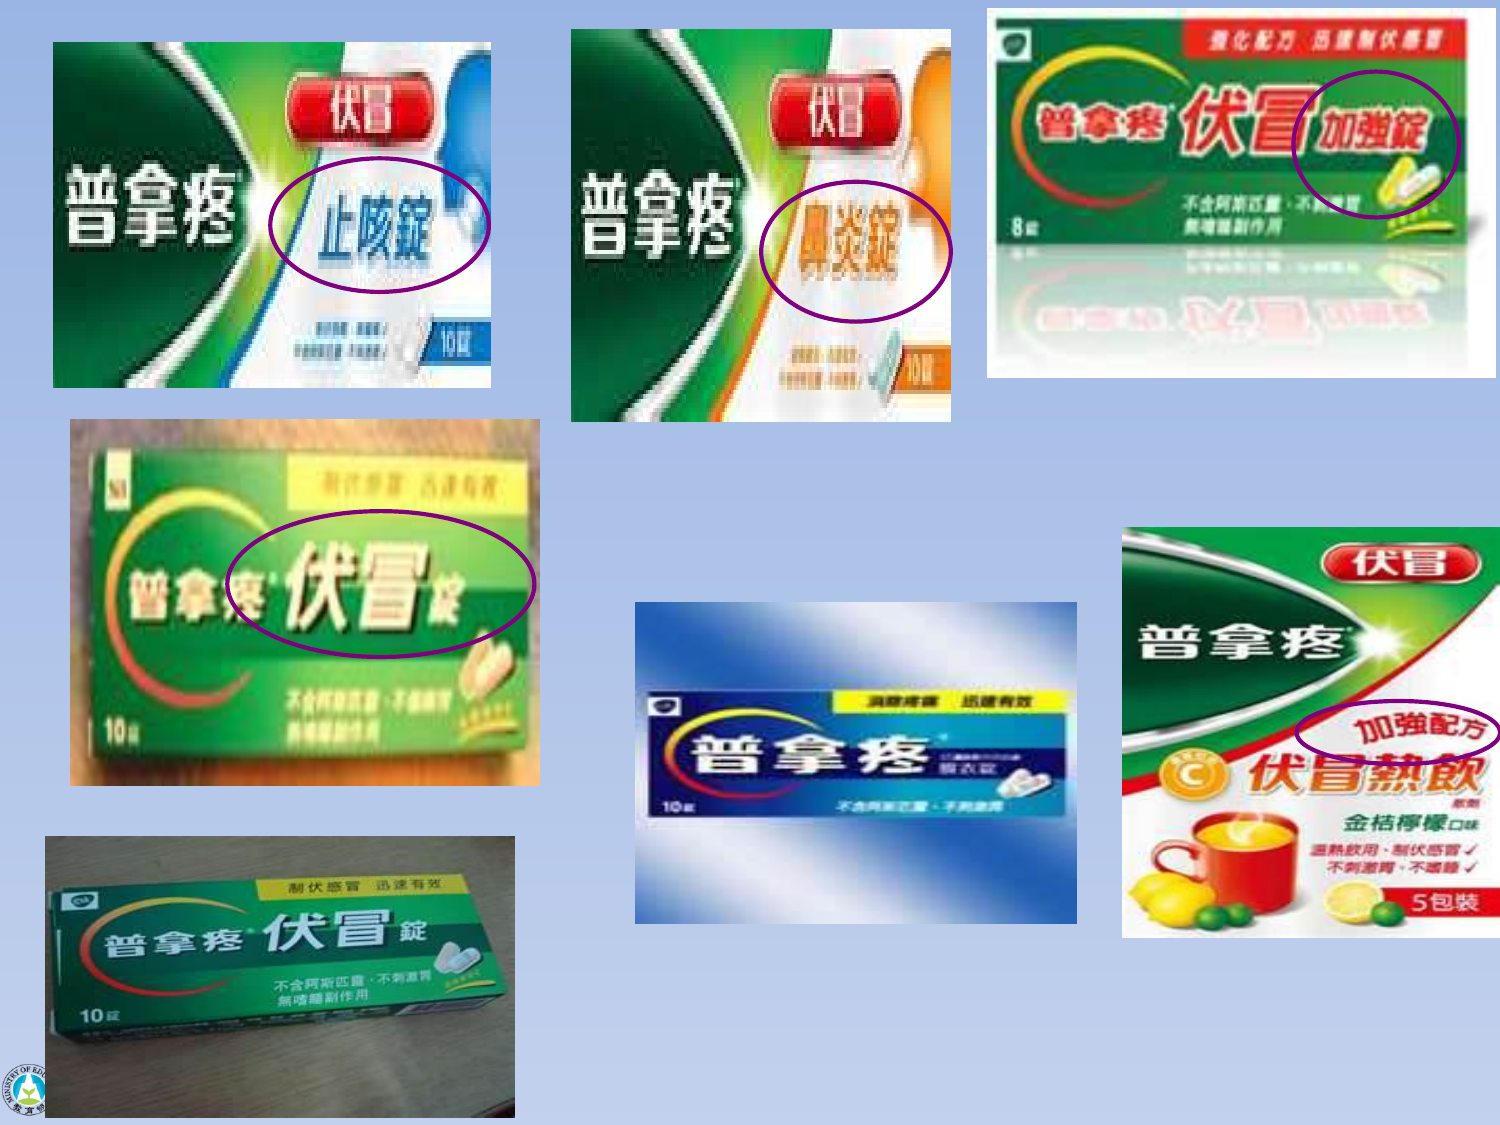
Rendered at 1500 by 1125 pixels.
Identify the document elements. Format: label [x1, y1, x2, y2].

picture [70, 420, 540, 786]
picture [571, 29, 951, 422]
picture [45, 836, 515, 1118]
picture [764, 184, 948, 319]
picture [53, 42, 491, 389]
picture [1299, 704, 1497, 761]
picture [273, 161, 486, 289]
picture [987, 8, 1496, 378]
picture [635, 602, 1077, 924]
picture [1122, 527, 1500, 939]
